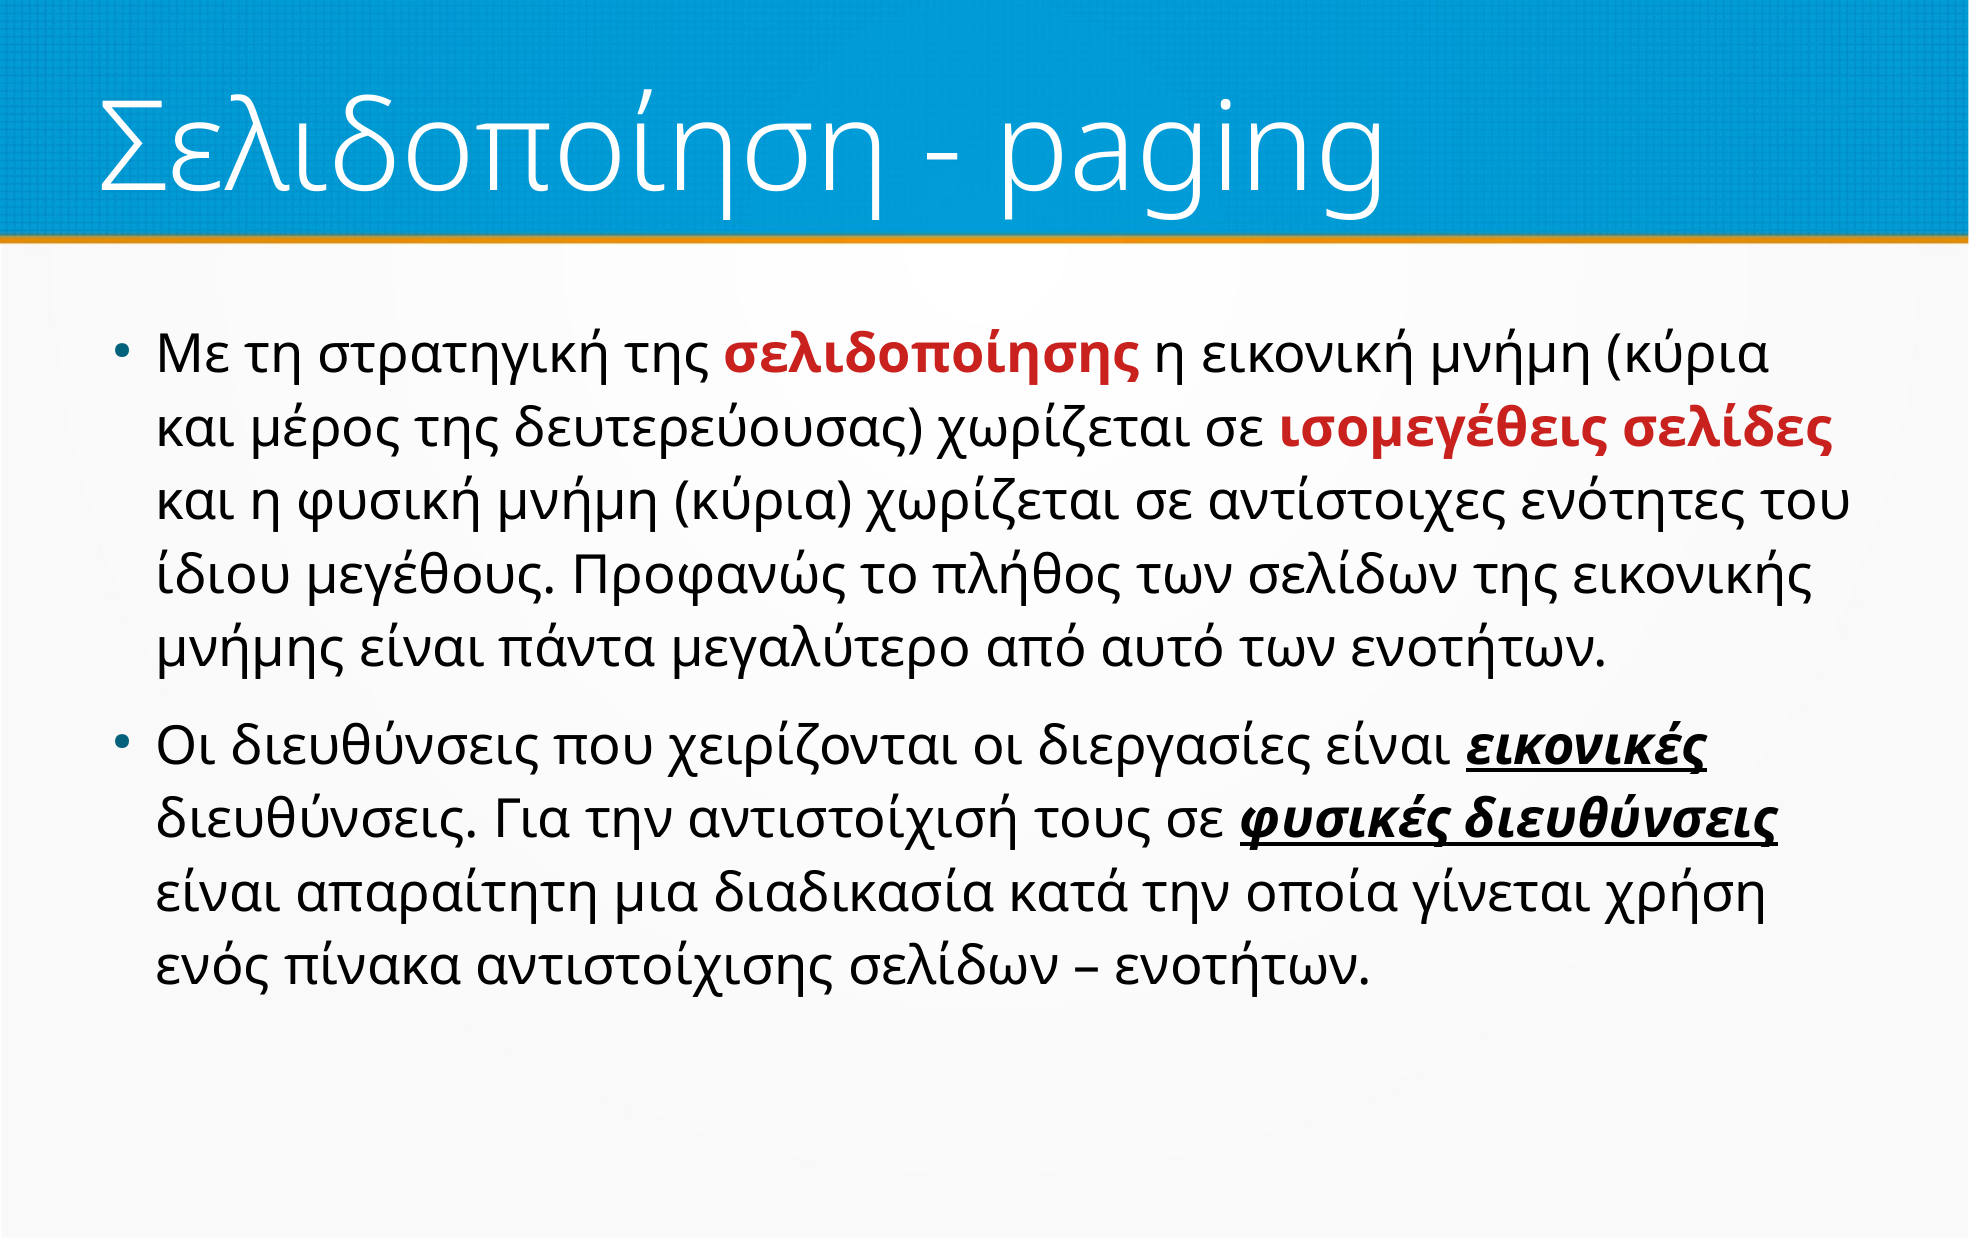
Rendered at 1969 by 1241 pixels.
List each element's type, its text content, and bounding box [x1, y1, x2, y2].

picture [0, 233, 1969, 1241]
title Σελιδοποίηση - paging [98, 19, 1870, 227]
list Με τη στρατηγική της σελιδοποίησης η εικονική μνήμη (κύρια και μέρος της δευτερεύουσας) χωρίζεται σε ισομεγέθεις σελίδες και η φυσική μνήμη (κύρια) χωρίζεται σε αντίστοιχες ενότητες του ίδιου μεγέθους. Προφανώς το πλήθος των σελίδων της εικονικής μνήμης είναι πάντα μεγαλύτερο από αυτό των ενοτήτων. Οι διευθύνσεις που χειρίζονται οι διεργασίες είναι εικονικές διευθύνσεις. Για την αντιστοίχισή τους σε φυσικές διευθύνσεις είναι απαραίτητη μια διαδικασία κατά την οποία γίνεται χρήση ενός πίνακα αντιστοίχισης σελίδων – ενοτήτων. [98, 315, 1861, 1081]
